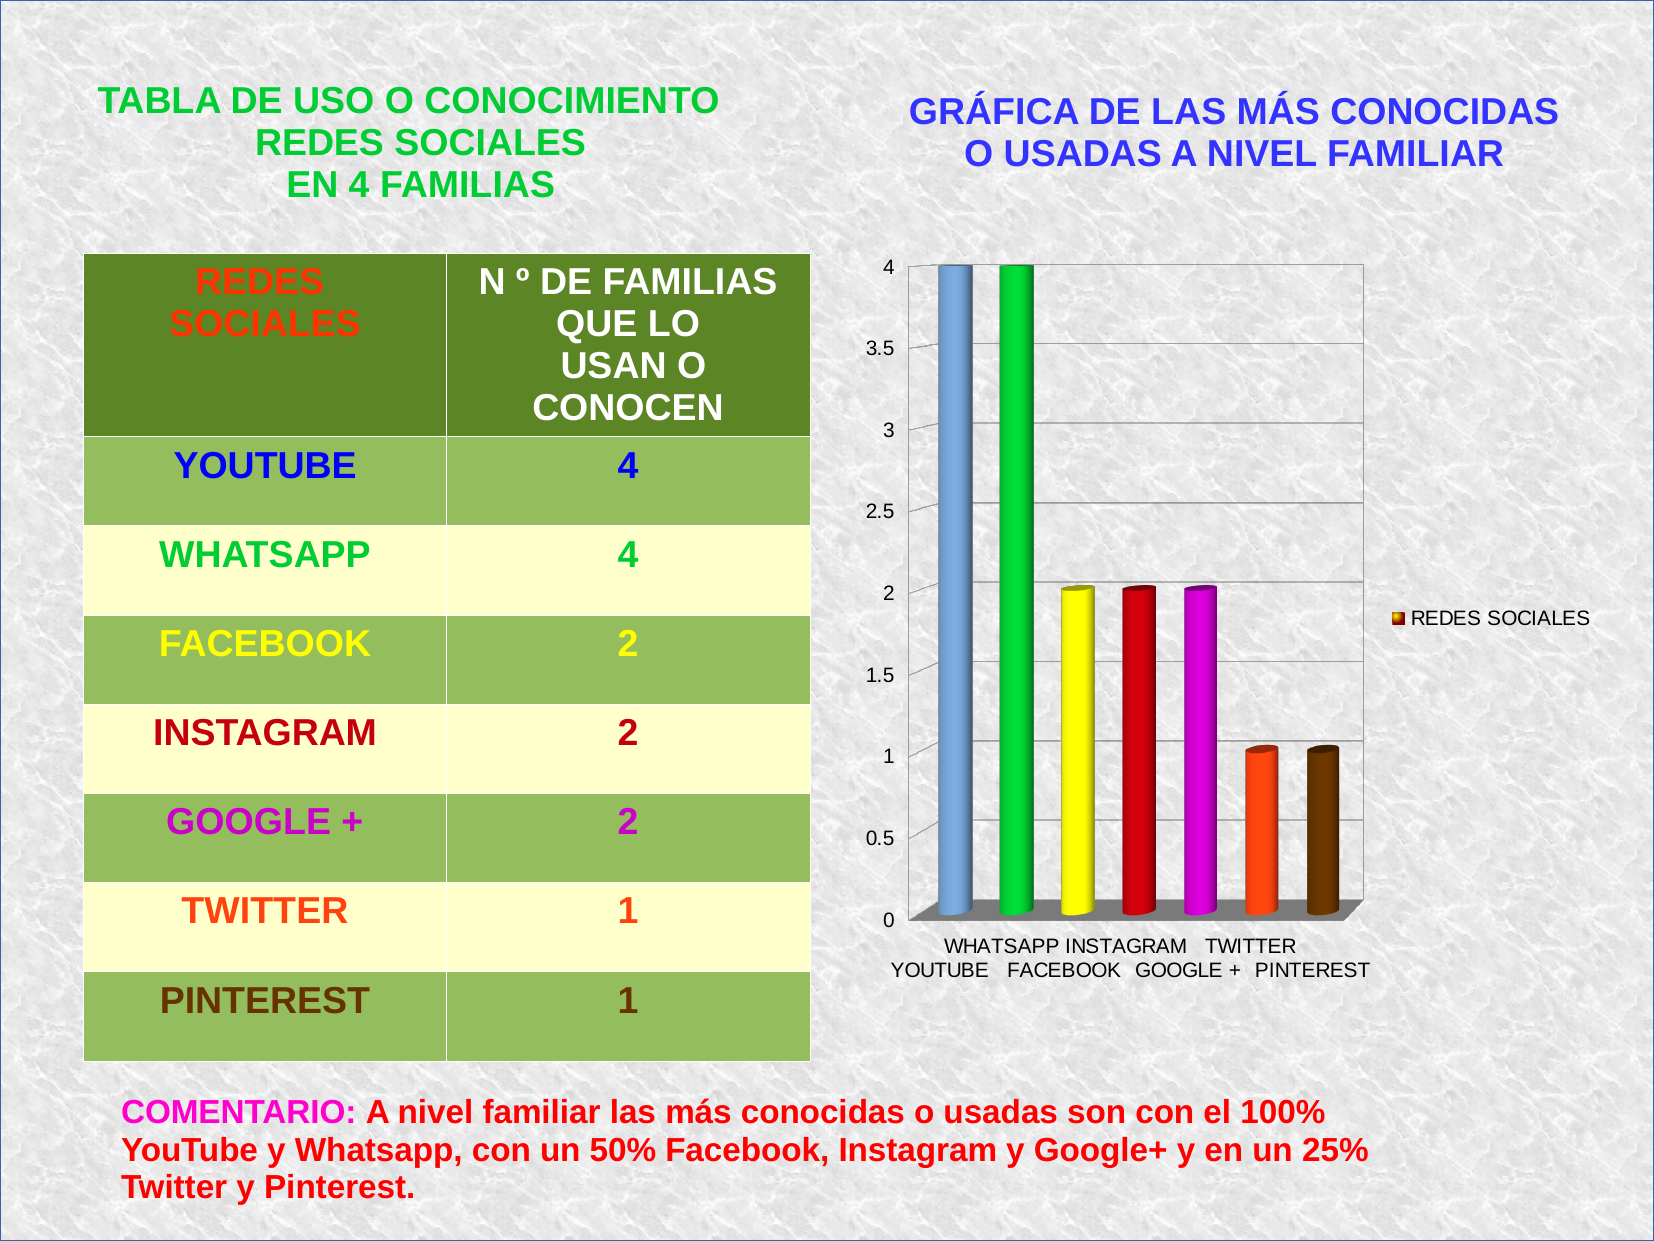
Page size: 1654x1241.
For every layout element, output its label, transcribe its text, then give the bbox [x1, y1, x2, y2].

table_cell YOUTUBE [84, 437, 446, 525]
text_box TABLA DE USO O CONOCIMIENTO REDES SOCIALES EN 4 FAMILIAS [82, 71, 756, 213]
table_header REDES SOCIALES [84, 254, 446, 436]
table_cell 1 [447, 883, 810, 971]
table_cell 4 [447, 526, 810, 615]
table_cell 2 [447, 705, 810, 793]
table_cell 2 [447, 616, 810, 704]
table_cell WHATSAPP [84, 526, 446, 615]
text_box COMENTARIO: A nivel familiar las más conocidas o usadas son con el 100% YouTube y Whatsapp, con un 50% Facebook, Instagram y Google+ y en un 25% Twitter y Pinterest. [106, 1086, 1441, 1214]
text_box [0, 0, 1654, 1241]
table_cell 1 [447, 972, 810, 1061]
table_cell 2 [447, 794, 810, 882]
table_cell PINTEREST [84, 972, 446, 1061]
table_cell INSTAGRAM [84, 705, 446, 793]
chart [850, 238, 1610, 1000]
table_cell GOOGLE + [84, 794, 446, 882]
table_cell 4 [447, 437, 810, 525]
text_box GRÁFICA DE LAS MÁS CONOCIDAS O USADAS A NIVEL FAMILIAR [885, 82, 1583, 201]
table_cell TWITTER [84, 883, 446, 971]
table_header N º DE FAMILIAS QUE LO USAN O CONOCEN [447, 254, 810, 436]
table_cell FACEBOOK [84, 616, 446, 704]
